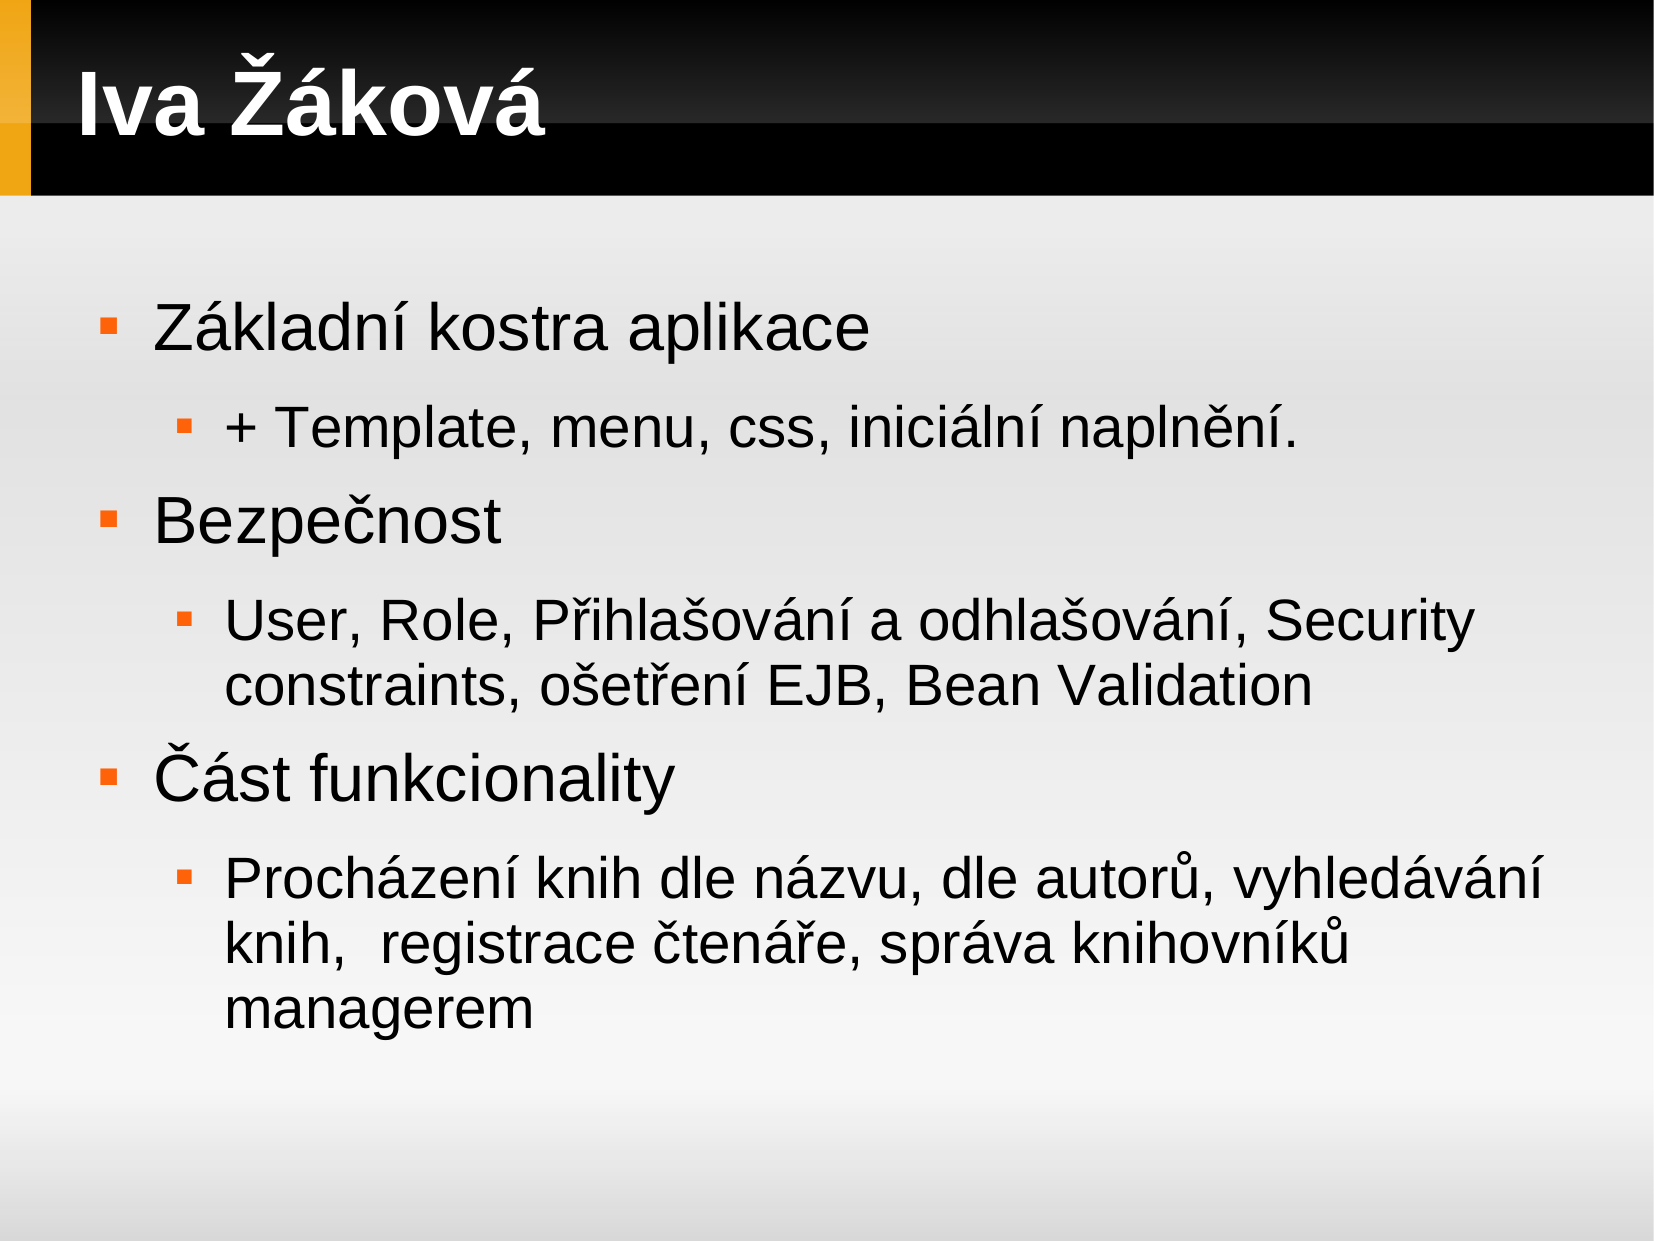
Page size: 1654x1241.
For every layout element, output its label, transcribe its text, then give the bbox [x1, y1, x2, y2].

title Iva Žáková [76, 0, 1565, 208]
picture [0, 0, 1654, 1241]
list Základní kostra aplikace + Template, menu, css, iniciální naplnění. Bezpečnost User, Role, Přihlašování a odhlašování, Security constraints, ošetření EJB, Bean Validation Část funkcionality Procházení knih dle názvu, dle autorů, vyhledávání knih, registrace čtenáře, správa knihovníků managerem [82, 290, 1571, 1109]
